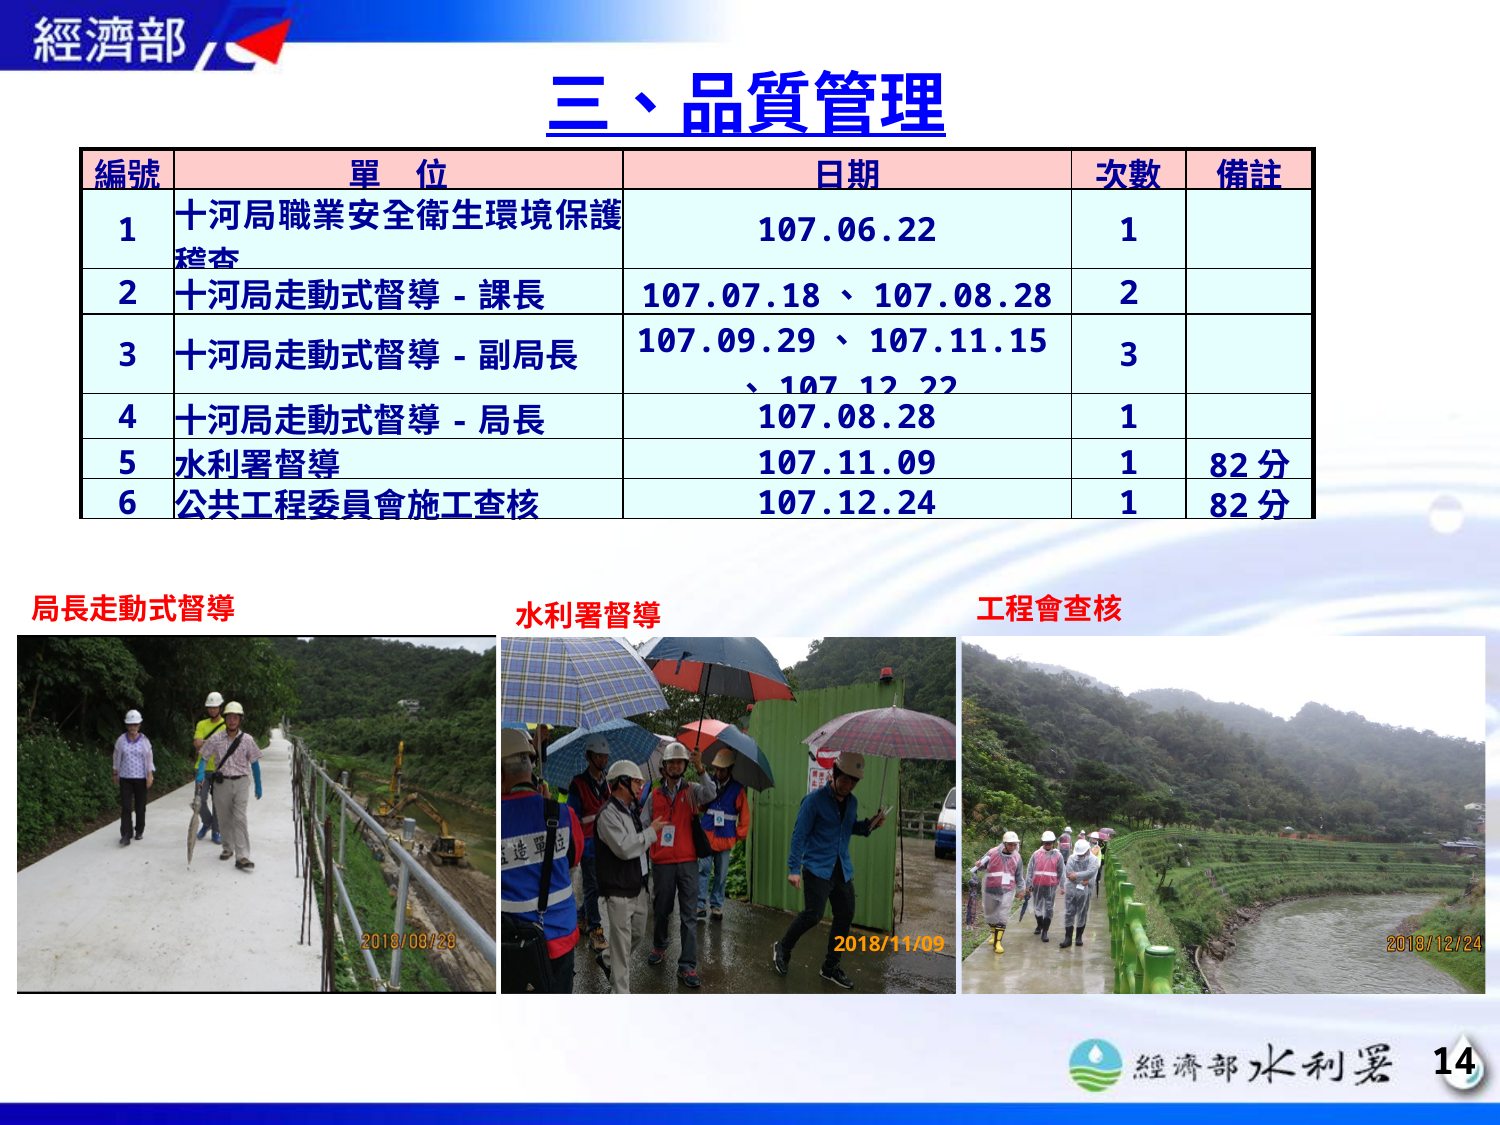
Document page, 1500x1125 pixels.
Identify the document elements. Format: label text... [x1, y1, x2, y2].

table_cell 107.11.09 [624, 439, 1071, 478]
table_cell 1 [83, 190, 173, 268]
table_header 日期 [822, 176, 837, 183]
table_header 日期 [624, 151, 1071, 188]
table_cell 3 [83, 315, 173, 393]
table_cell 107.08.28 [624, 394, 1071, 438]
table_cell 2 [83, 269, 173, 313]
table_cell 4 [83, 394, 173, 438]
table_header 次數 [1072, 151, 1185, 188]
table_cell 5 [83, 439, 173, 478]
table_cell 水利署督導 [175, 439, 622, 478]
table_cell 十河局走動式督導-局長 [175, 394, 622, 438]
text_box 水利署督導 [500, 586, 692, 640]
table_cell 107.06.22 [624, 190, 1071, 268]
table_cell [1187, 315, 1311, 393]
table_cell 1 [1072, 394, 1185, 438]
table_cell 十河局職業安全衛生環境保護稽查 [175, 190, 622, 268]
table_cell 107.12.24 [624, 479, 1071, 518]
table_cell 1 [1072, 479, 1185, 518]
table_header 次數 [1143, 175, 1151, 186]
table_header 編號 [83, 151, 173, 188]
table_header 單 位 [175, 151, 622, 188]
table_header 次數 [1111, 181, 1121, 188]
table_cell 1 [1072, 439, 1185, 478]
text_box 2018/11/09 [818, 923, 960, 964]
text_box 三、品質管理 [530, 54, 968, 147]
table_cell [1187, 190, 1311, 268]
picture [0, 0, 1500, 1125]
table_cell 6 [83, 479, 173, 518]
table_cell 3 [1072, 315, 1185, 393]
table_header 日期 [853, 182, 860, 188]
table_cell 2 [1072, 269, 1185, 313]
table_header 備註 [1224, 176, 1228, 188]
table_cell 107.09.29、107.11.15、107.12.22 [624, 315, 1071, 393]
table_cell 公共工程委員會施工查核 [175, 479, 622, 518]
text_box 局長走動式督導 [16, 578, 257, 633]
table_header 日期 [867, 179, 874, 188]
table_cell [1187, 269, 1311, 313]
table_header 日期 [822, 165, 837, 172]
table_cell [1187, 394, 1311, 438]
table_cell 1 [1072, 190, 1185, 268]
table_cell 十河局走動式督導-副局長 [175, 315, 622, 393]
table_cell 82分 [1187, 479, 1311, 518]
table_cell 十河局走動式督導-課長 [175, 269, 622, 313]
text_box 工程會查核 [961, 578, 1152, 633]
table_cell 107.07.18、107.08.28 [624, 269, 1071, 313]
table_cell 82分 [1267, 505, 1280, 518]
table_cell 82分 [1267, 465, 1280, 478]
table_cell 82分 [1187, 439, 1311, 478]
table_header 備註 [1187, 151, 1311, 188]
